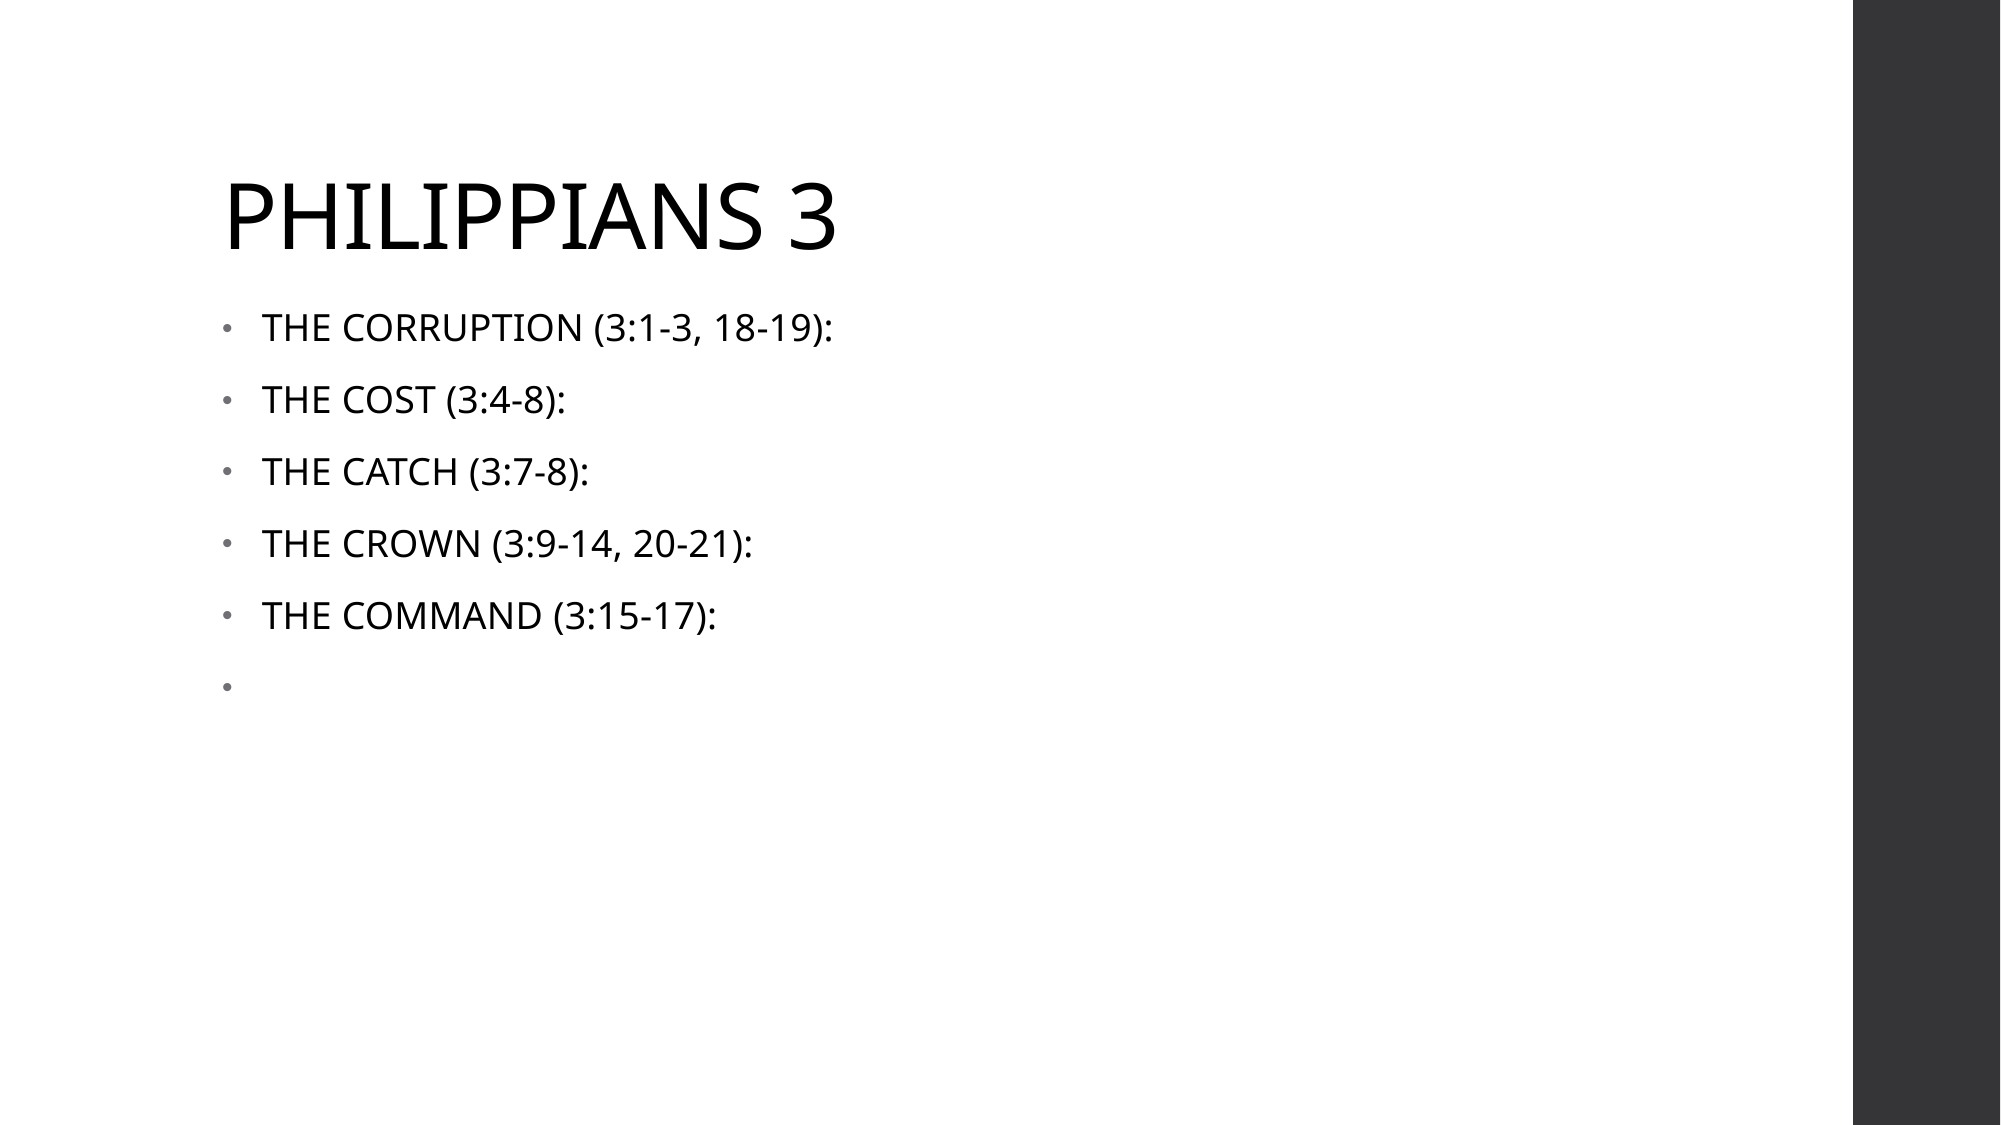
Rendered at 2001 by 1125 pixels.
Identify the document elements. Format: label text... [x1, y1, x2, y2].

list THE CORRUPTION (3:1-3, 18-19): THE COST (3:4-8): THE CATCH (3:7-8): THE CROWN (3:9-14, 20-21): THE COMMAND (3:15-17): [206, 299, 1617, 1014]
title PHILIPPIANS 3 [206, 60, 1797, 278]
